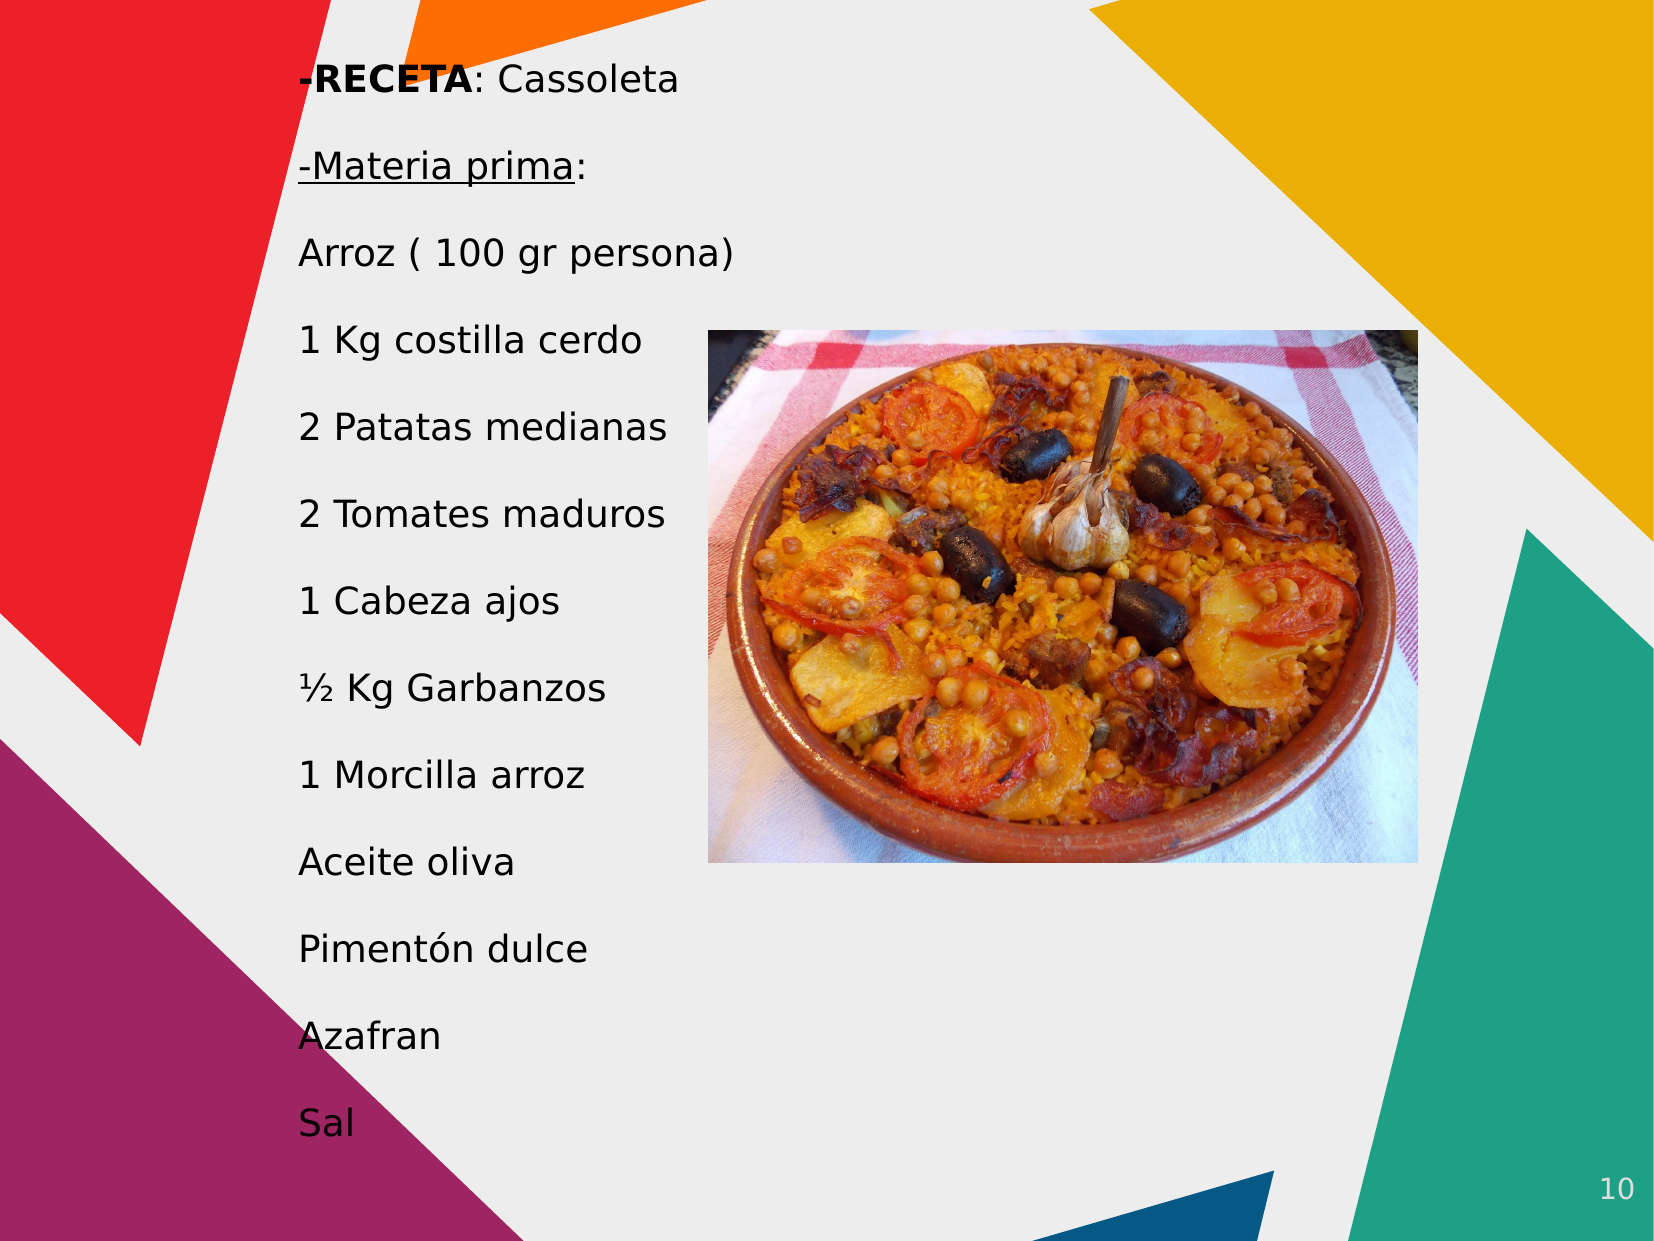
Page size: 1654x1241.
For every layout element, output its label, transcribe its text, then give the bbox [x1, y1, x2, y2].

text_box -RECETA: Cassoleta -Materia prima: Arroz ( 100 gr persona) 1 Kg costilla cerdo 2 Patatas medianas 2 Tomates maduros 1 Cabeza ajos ½ Kg Garbanzos 1 Morcilla arroz Aceite oliva Pimentón dulce Azafran Sal [283, 50, 759, 1241]
picture [708, 330, 1418, 863]
